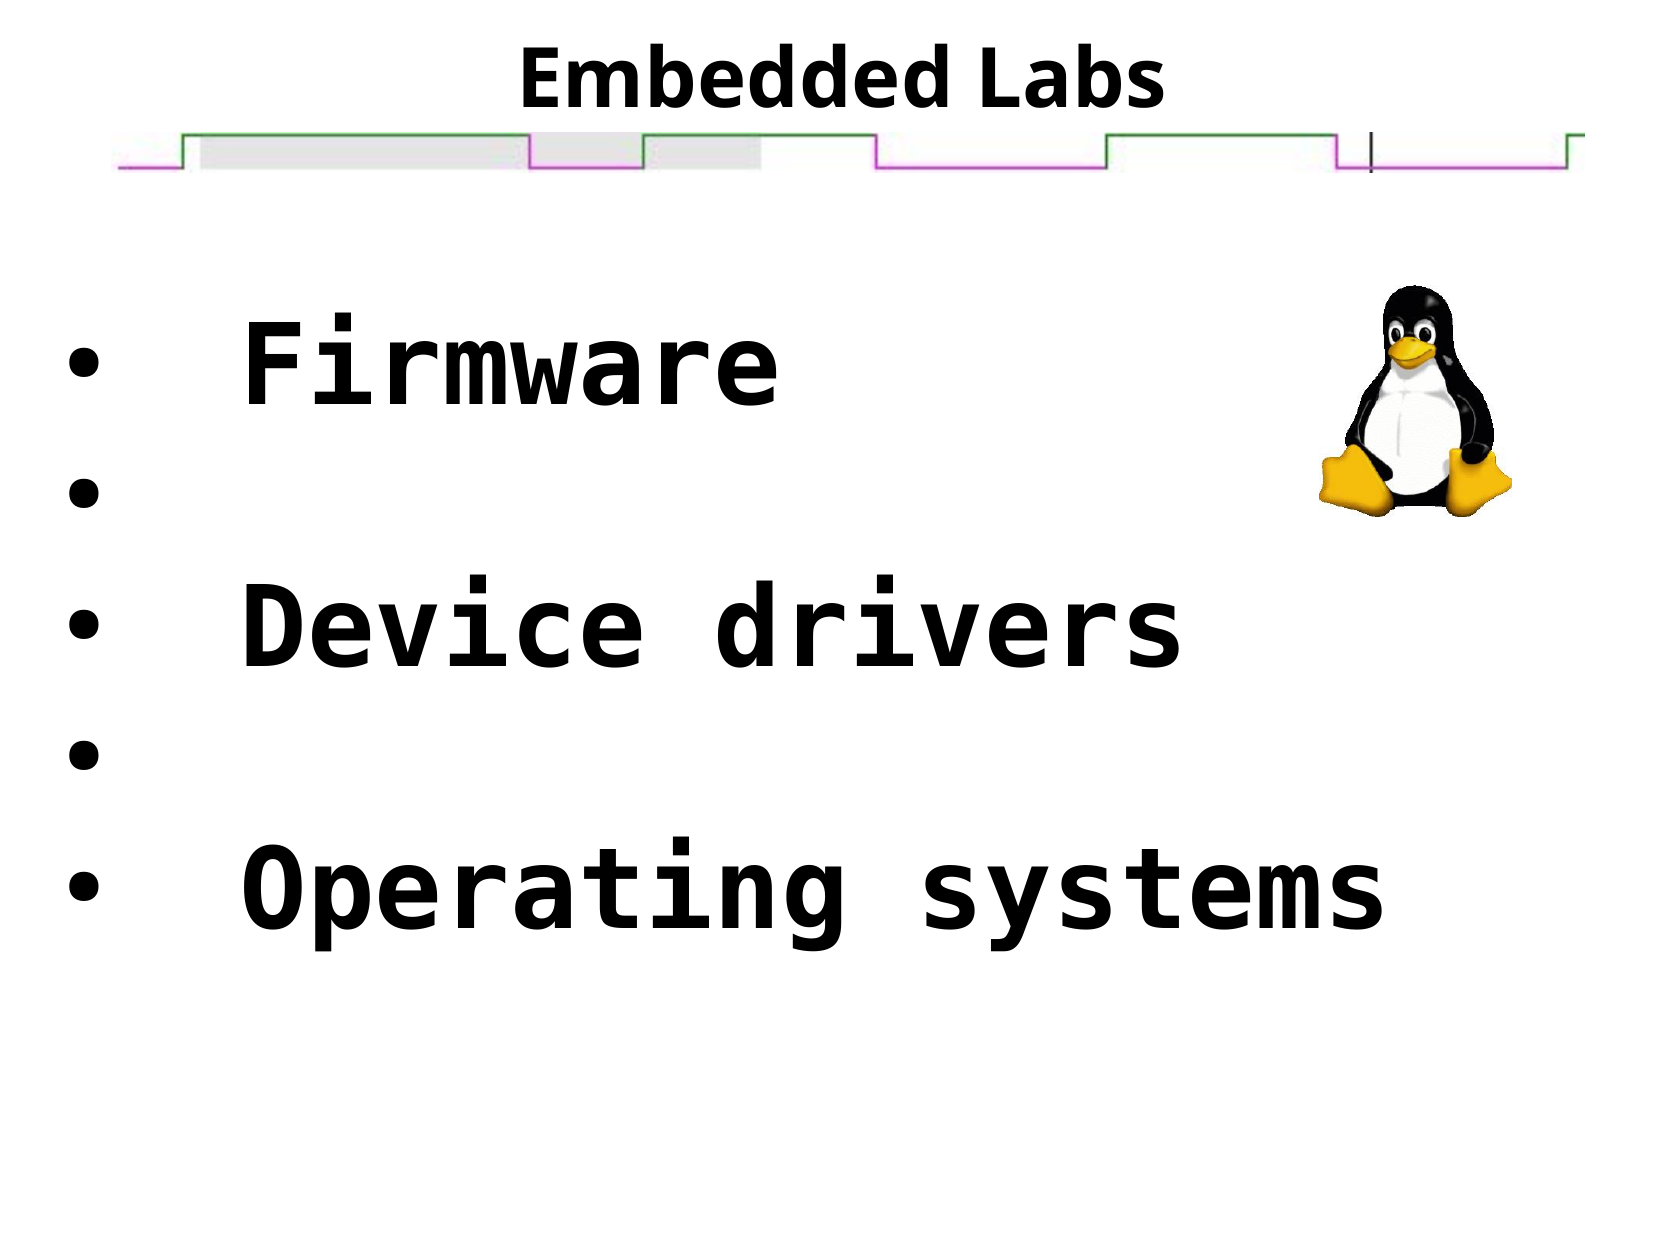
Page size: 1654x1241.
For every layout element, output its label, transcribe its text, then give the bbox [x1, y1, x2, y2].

picture [111, 132, 1585, 173]
text_box Firmware Device drivers Operating systems [63, 299, 1574, 955]
picture [1319, 285, 1512, 517]
text_box Embedded Labs [516, 18, 1316, 127]
